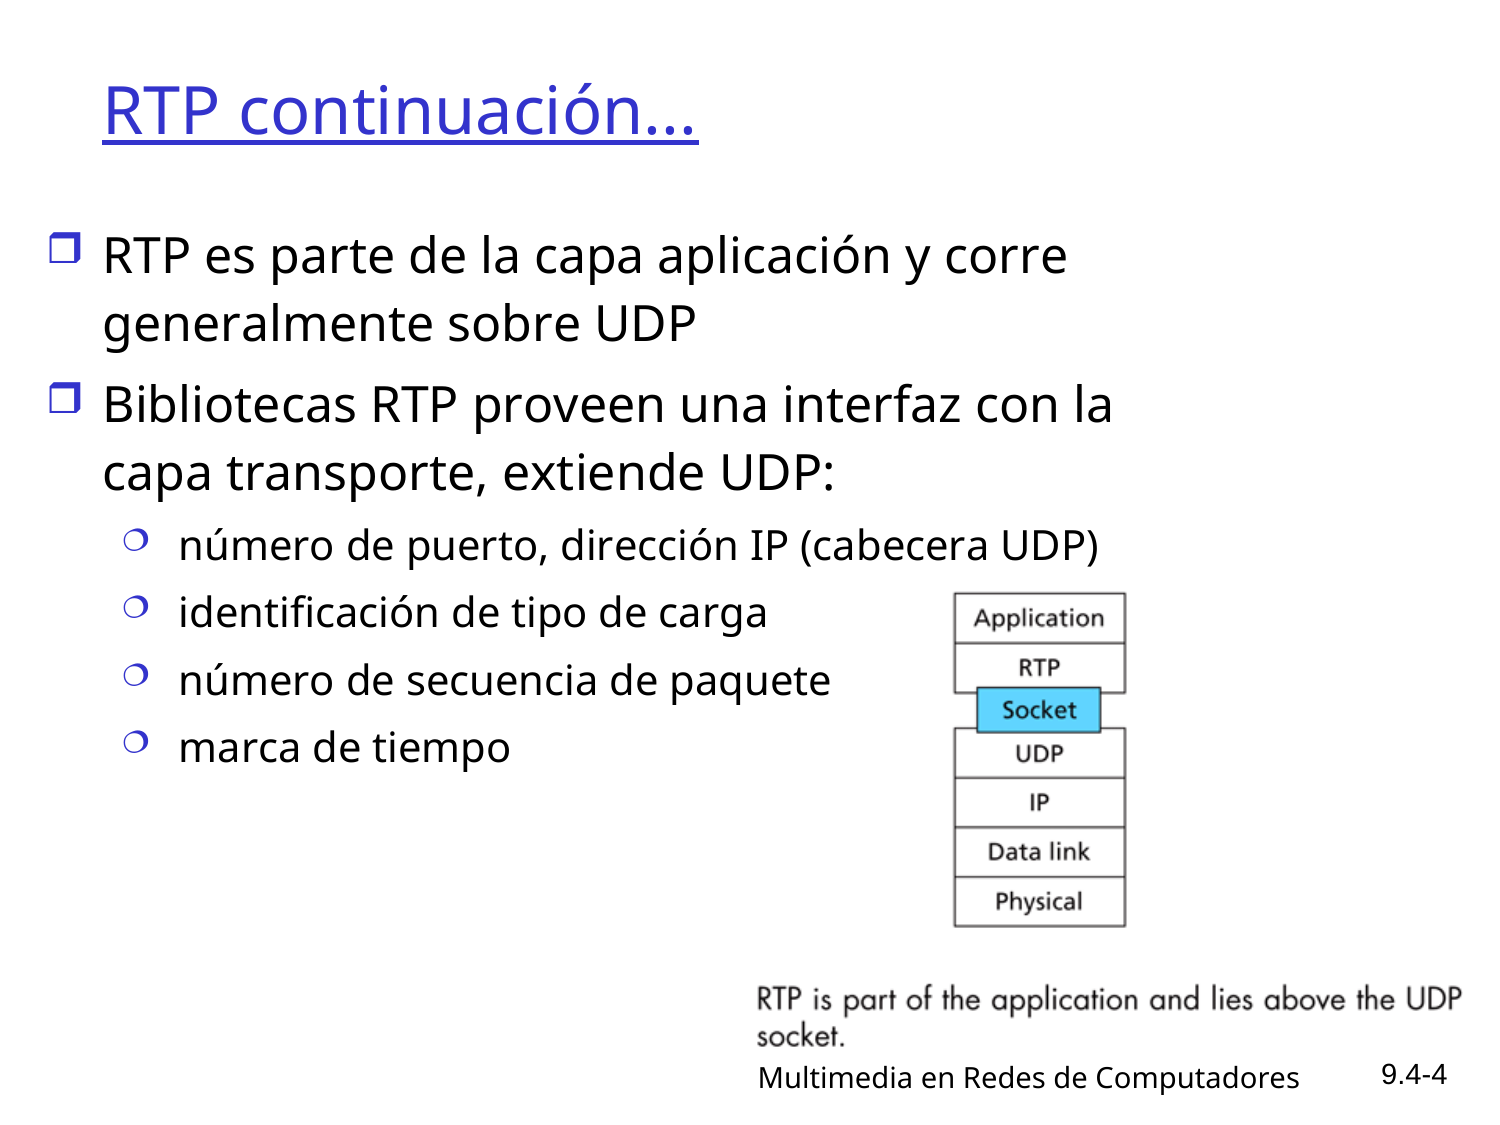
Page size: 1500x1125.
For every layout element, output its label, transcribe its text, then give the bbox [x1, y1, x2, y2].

title RTP continuación... [87, 37, 1363, 181]
picture [750, 590, 1463, 1050]
list RTP es parte de la capa aplicación y corre generalmente sobre UDP Bibliotecas RTP proveen una interfaz con la capa transporte, extiende UDP: número de puerto, dirección IP (cabecera UDP) identificación de tipo de carga número de secuencia de paquete marca de tiempo [46, 219, 1159, 963]
